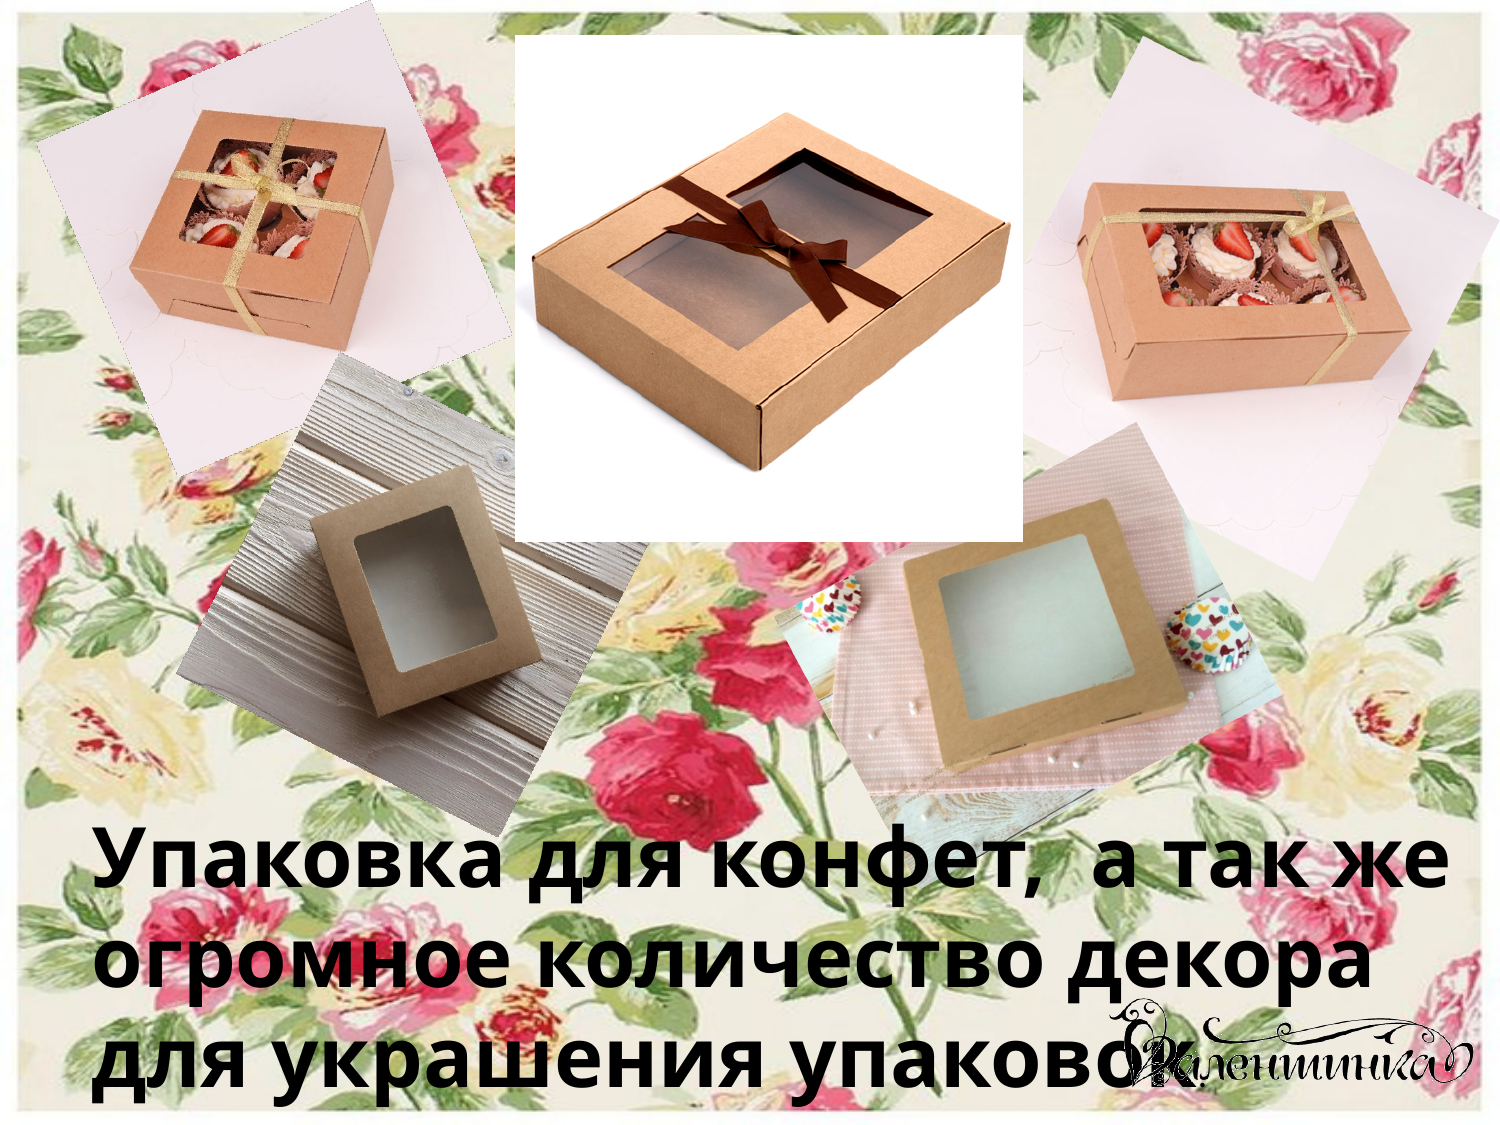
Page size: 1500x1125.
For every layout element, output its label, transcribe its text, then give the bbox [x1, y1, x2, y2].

picture [1054, 925, 1500, 1125]
text_box Упаковка для конфет, а так же огромное количество декора для украшения упаковок. [77, 796, 1500, 1125]
picture [0, 0, 1500, 1125]
